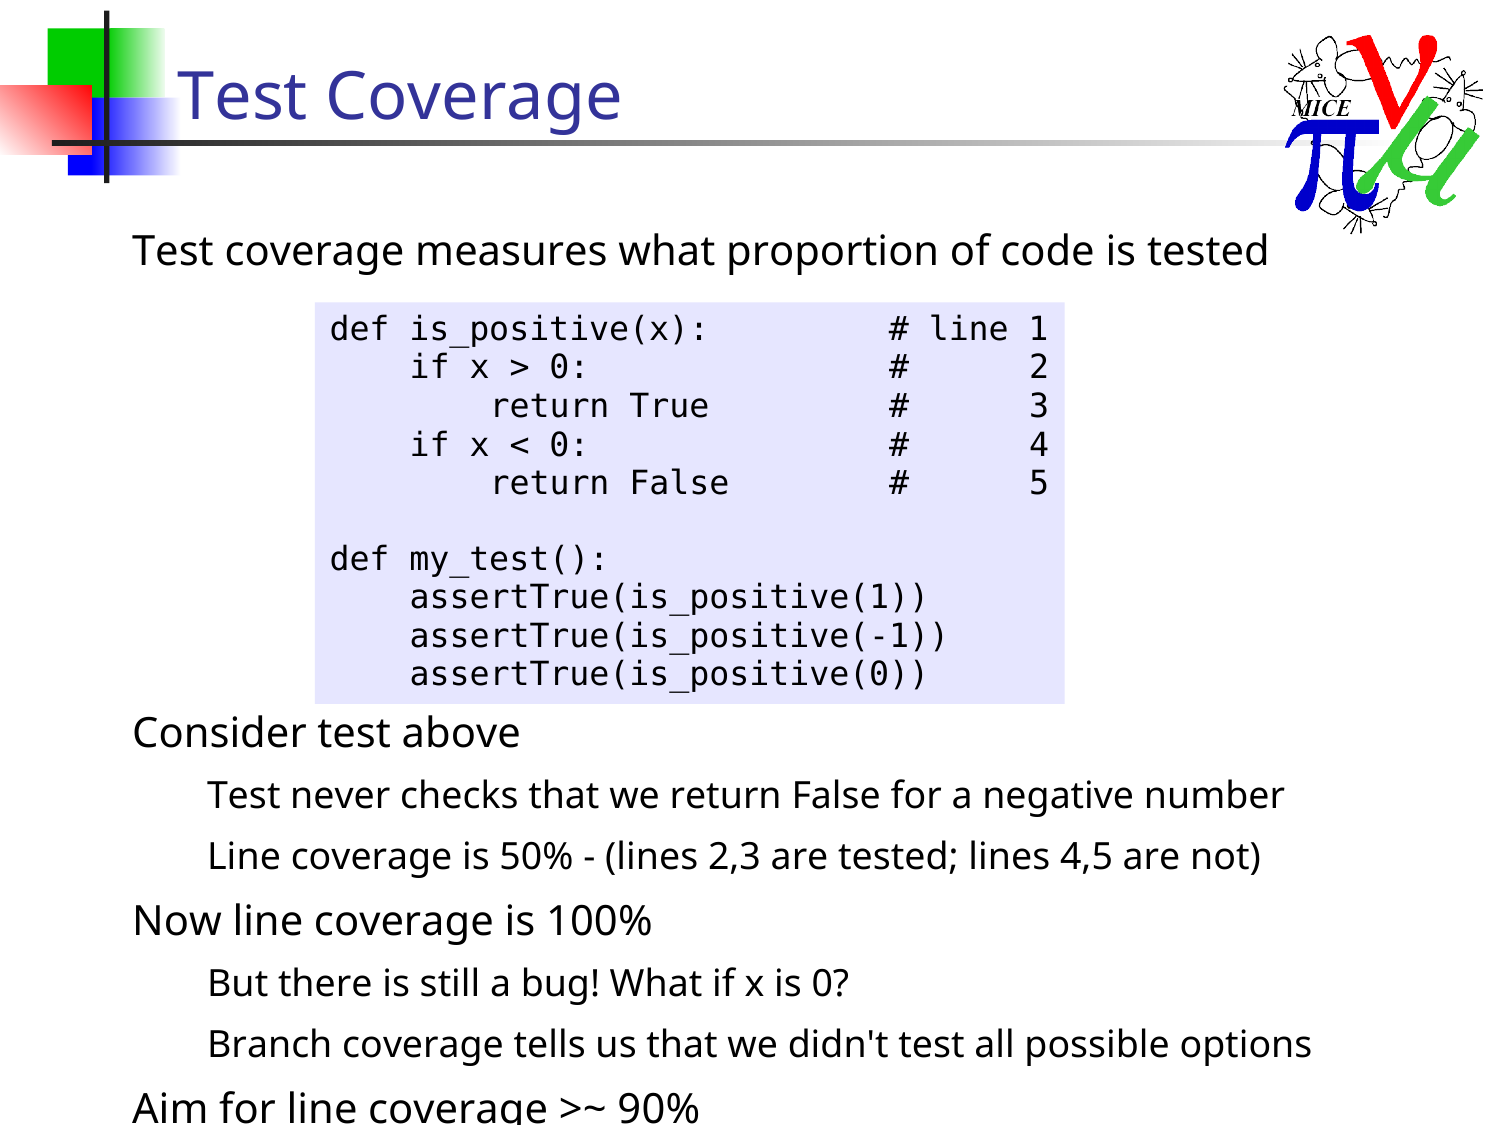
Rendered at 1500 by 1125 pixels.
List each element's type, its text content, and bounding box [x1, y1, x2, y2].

picture [1264, 5, 1500, 251]
list Test coverage measures what proportion of code is tested [117, 212, 1393, 601]
title Test Coverage [162, 0, 1441, 188]
list Consider test above Test never checks that we return False for a negative number Line coverage is 50% - (lines 2,3 are tested; lines 4,5 are not) Now line coverage is 100% But there is still a bug! What if x is 0? Branch coverage tells us that we didn't test all possible options Aim for line coverage >~ 90% [117, 694, 1393, 1111]
text_box def is_positive(x): # line 1 if x > 0: # 2 return True # 3 if x < 0: # 4 return False # 5 def my_test(): assertTrue(is_positive(1)) assertTrue(is_positive(-1)) assertTrue(is_positive(0)) [314, 302, 1065, 694]
